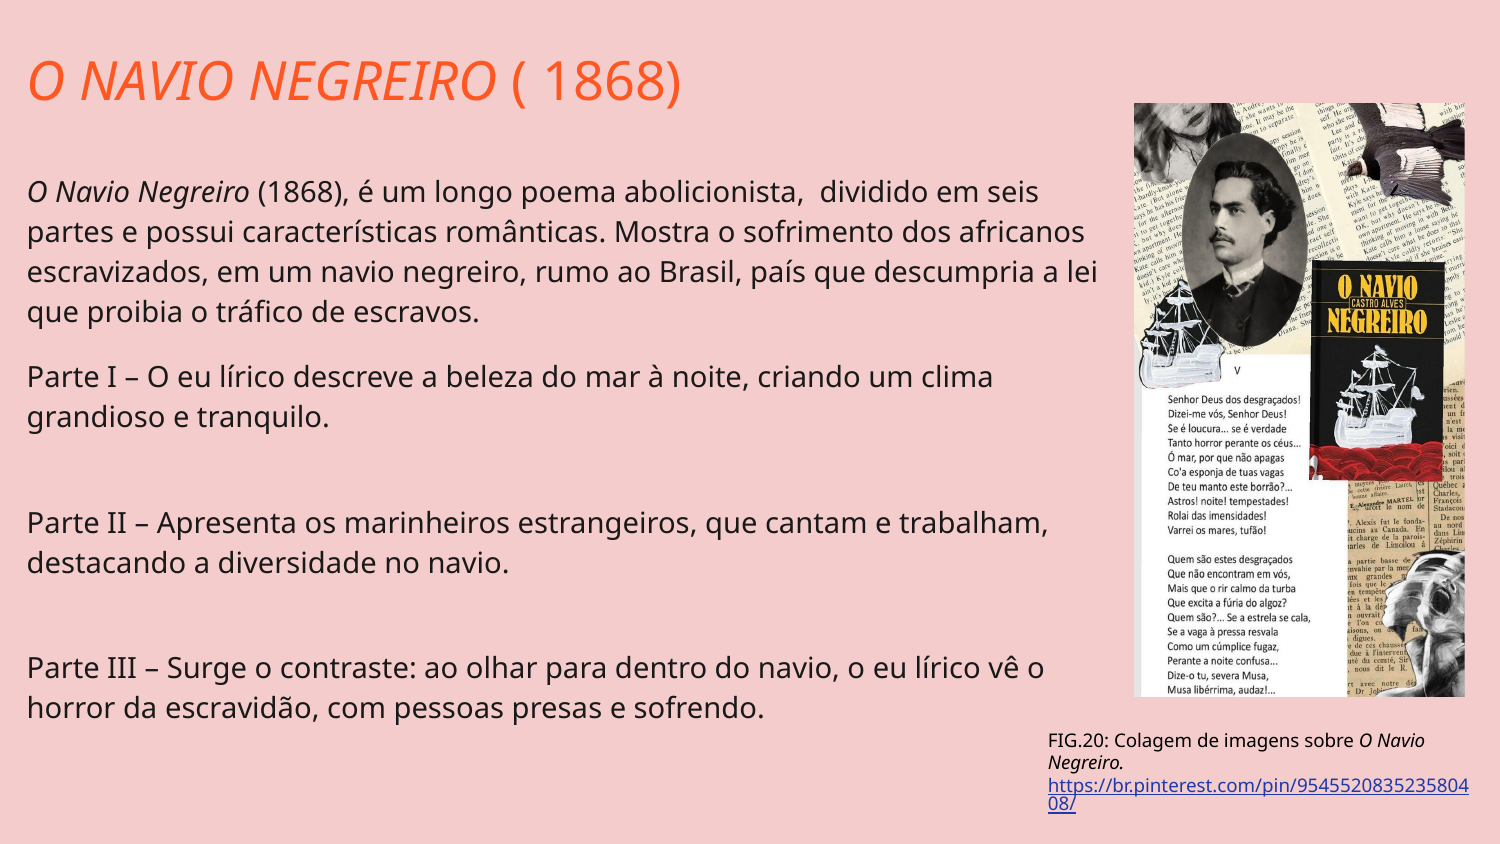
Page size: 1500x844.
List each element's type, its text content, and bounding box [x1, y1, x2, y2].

text_box FIG.20: Colagem de imagens sobre O Navio Negreiro. https://br.pinterest.com/pin/954552083523580408/ [1032, 713, 1490, 837]
title O NAVIO NEGREIRO ( 1868) [11, 31, 1410, 126]
picture [1093, 103, 1465, 697]
list O Navio Negreiro (1868), é um longo poema abolicionista, dividido em seis partes e possui características românticas. Mostra o sofrimento dos africanos escravizados, em um navio negreiro, rumo ao Brasil, país que descumpria a lei que proibia o tráfico de escravos. Parte I – O eu lírico descreve a beleza do mar à noite, criando um clima grandioso e tranquilo. Parte II – Apresenta os marinheiros estrangeiros, que cantam e trabalham, destacando a diversidade no navio. Parte III – Surge o contraste: ao olhar para dentro do navio, o eu lírico vê o horror da escravidão, com pessoas presas e sofrendo. [11, 152, 1129, 714]
